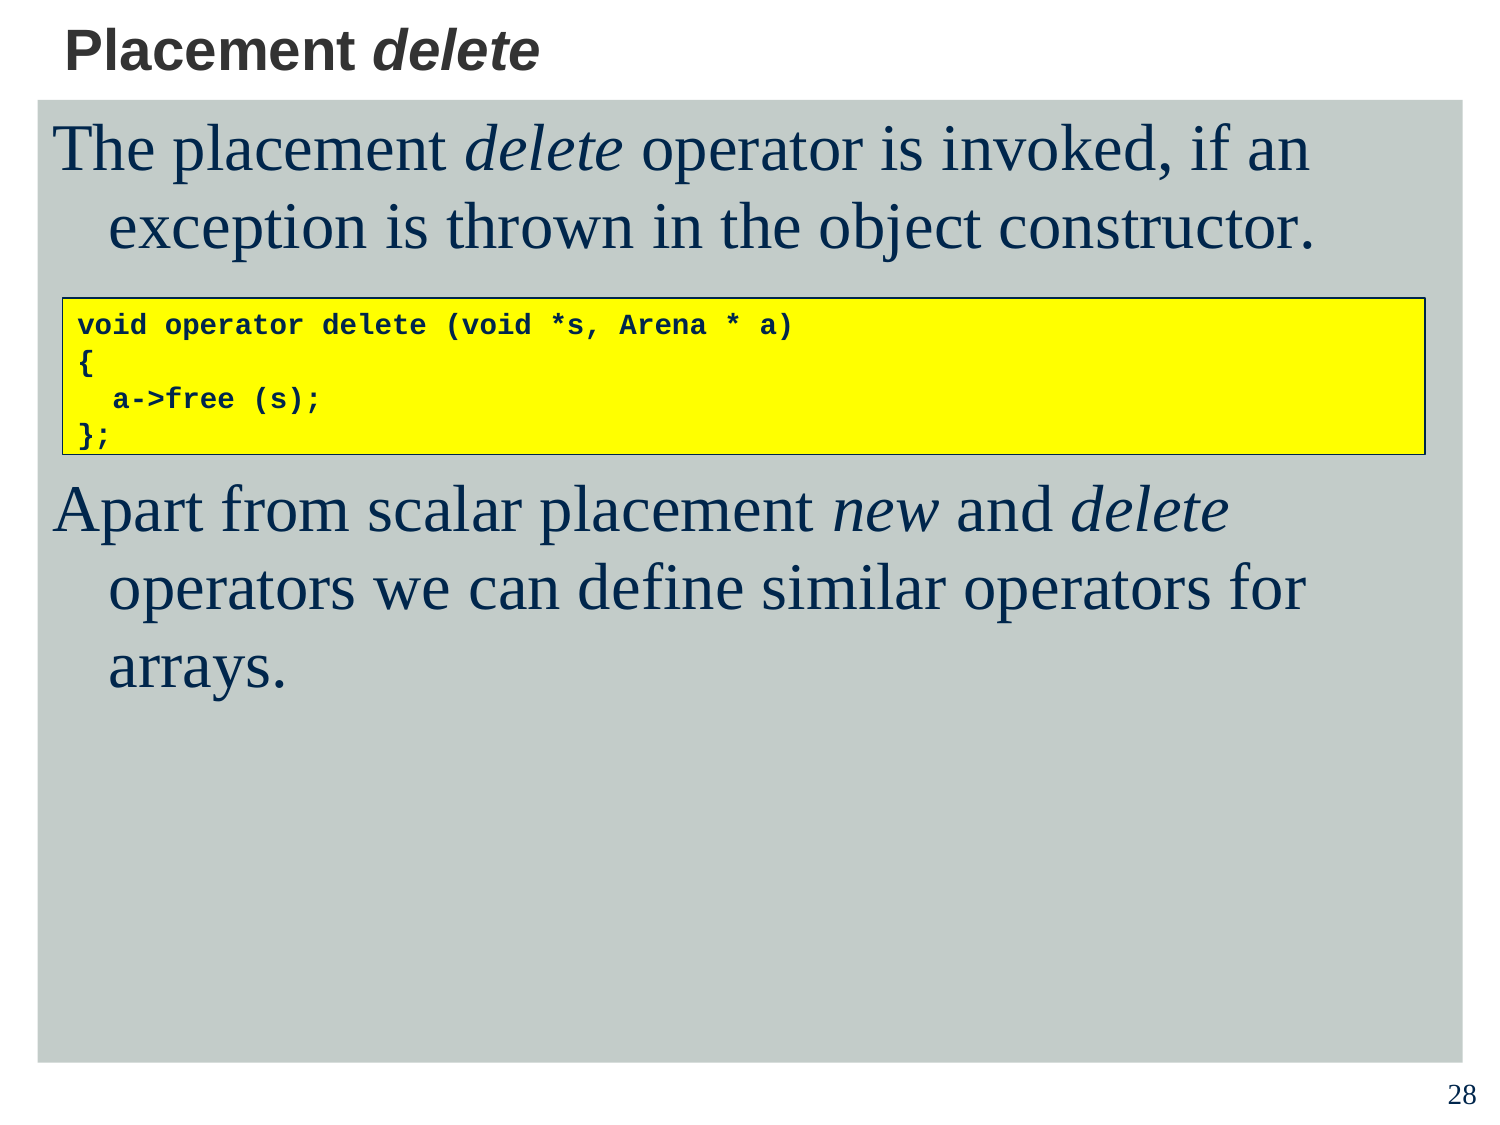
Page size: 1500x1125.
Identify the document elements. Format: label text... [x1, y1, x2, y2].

list The placement delete operator is invoked, if an exception is thrown in the object constructor. Apart from scalar placement new and delete operators we can define similar operators for arrays. [37, 99, 1463, 1063]
title Placement delete [50, 0, 1450, 91]
text_box void operator delete (void *s, Arena * a) { a->free (s); }; [62, 298, 1426, 460]
